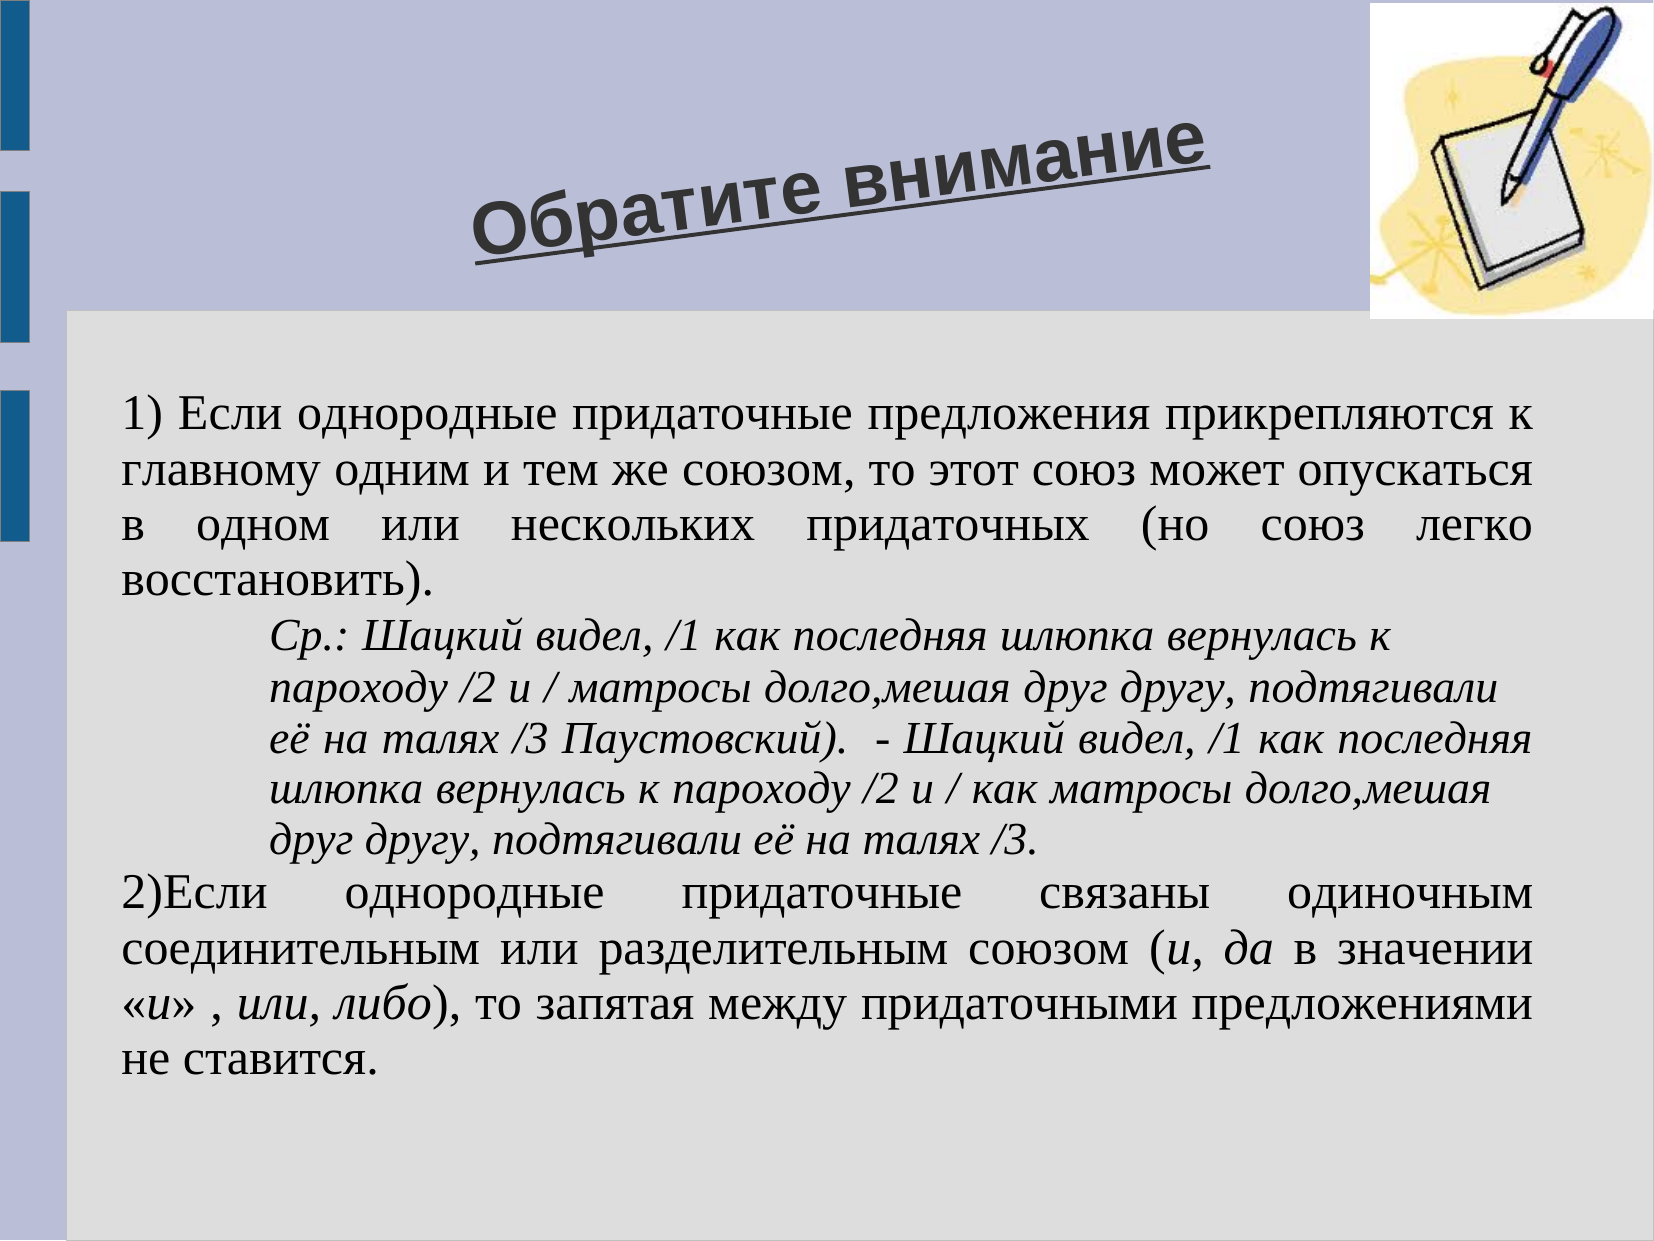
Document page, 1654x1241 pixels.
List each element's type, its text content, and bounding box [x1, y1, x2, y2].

picture [1370, 3, 1654, 319]
subtitle 1) Если однородные придаточные предложения прикрепляются к главному одним и тем же союзом, то этот союз может опускаться в одном или нескольких придаточных (но союз легко восстановить). Ср.: Шацкий видел, /1 как последняя шлюпка вернулась к пароходу /2 и / матросы долго,мешая друг другу, подтягивали её на талях /3 Паустовский). - Шацкий видел, /1 как последняя шлюпка вернулась к пароходу /2 и / как матросы долго,мешая друг другу, подтягивали её на талях /3. 2)Если однородные придаточные связаны одиночным соединительным или разделительным союзом (и, да в значении «и» , или, либо), то запятая между придаточными предложениями не ставится. [121, 344, 1534, 1127]
title Обратите внимание [131, 0, 1518, 344]
